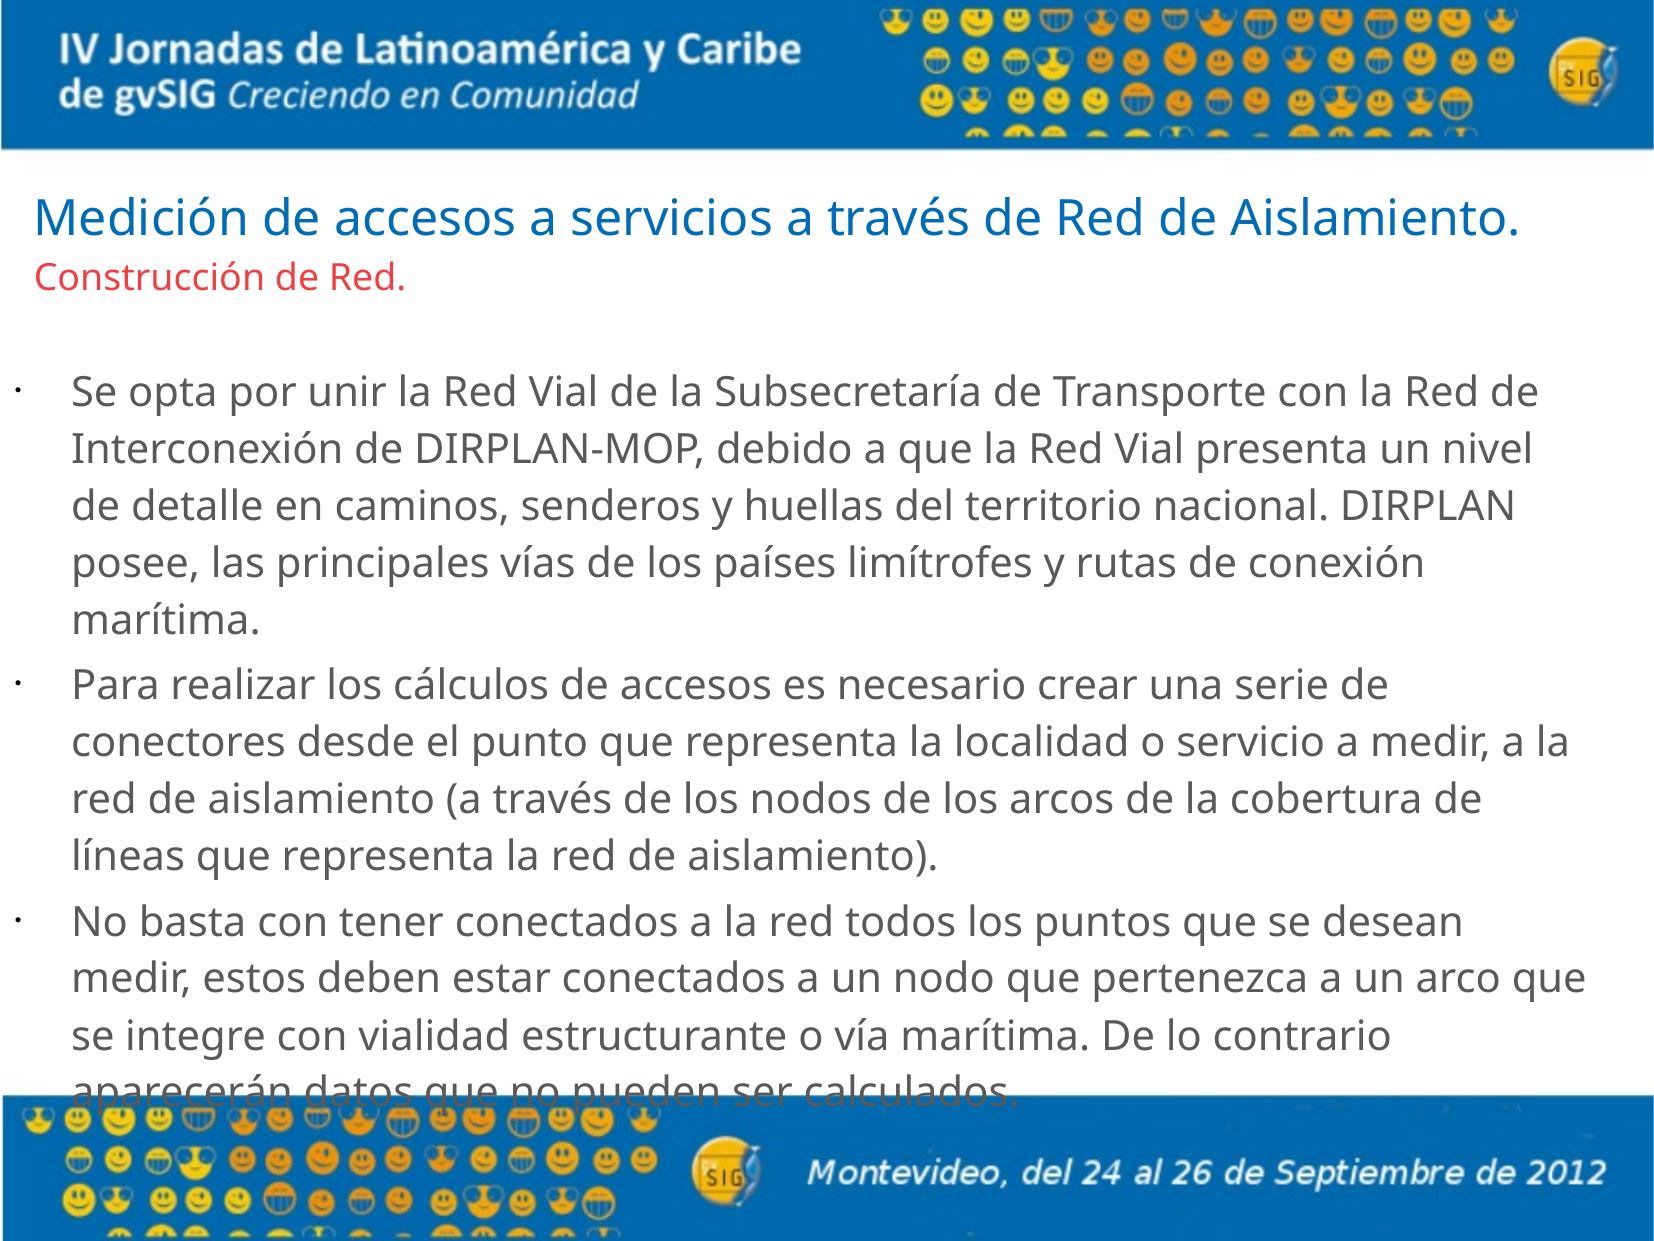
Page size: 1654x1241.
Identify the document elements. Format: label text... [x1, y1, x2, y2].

picture [0, 0, 1654, 1241]
title Medición de accesos a servicios a través de Red de Aislamiento. Construcción de Red. [19, 147, 1595, 336]
list Se opta por unir la Red Vial de la Subsecretaría de Transporte con la Red de Interconexión de DIRPLAN-MOP, debido a que la Red Vial presenta un nivel de detalle en caminos, senderos y huellas del territorio nacional. DIRPLAN posee, las principales vías de los países limítrofes y rutas de conexión marítima. Para realizar los cálculos de accesos es necesario crear una serie de conectores desde el punto que representa la localidad o servicio a medir, a la red de aislamiento (a través de los nodos de los arcos de la cobertura de líneas que representa la red de aislamiento). No basta con tener conectados a la red todos los puntos que se desean medir, estos deben estar conectados a un nodo que pertenezca a un arco que se integre con vialidad estructurante o vía marítima. De lo contrario aparecerán datos que no pueden ser calculados. [0, 354, 1607, 1058]
